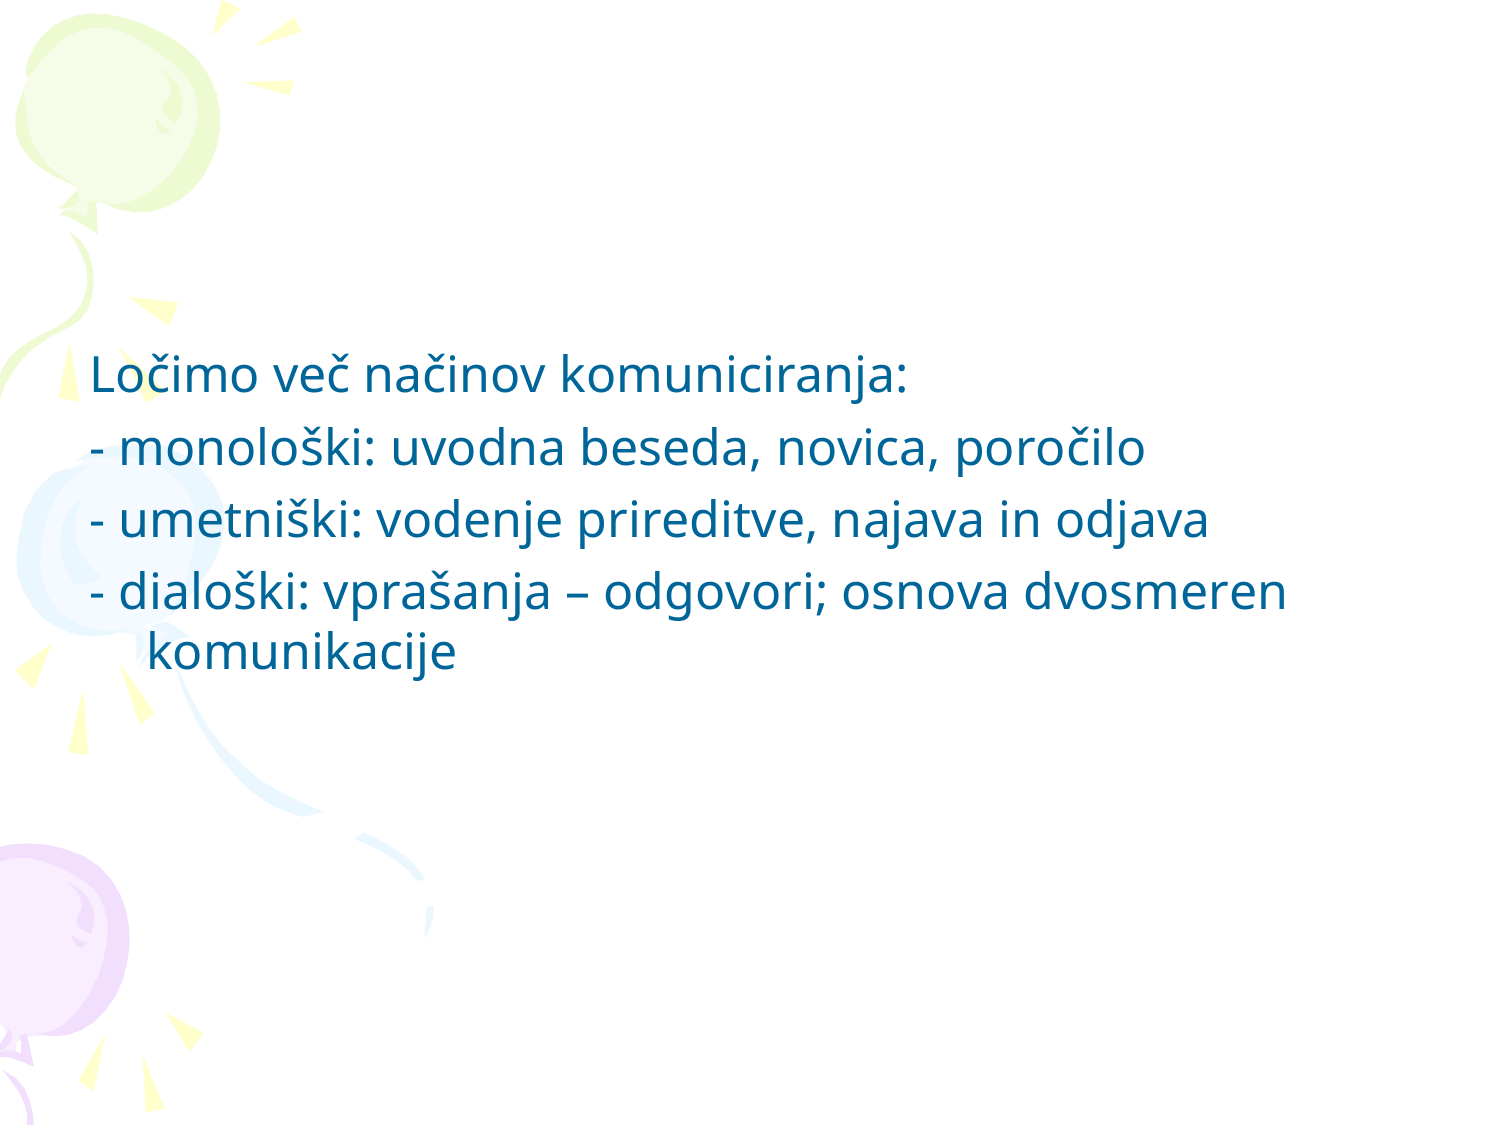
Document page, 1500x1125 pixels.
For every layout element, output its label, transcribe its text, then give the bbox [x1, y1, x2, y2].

list Ločimo več načinov komuniciranja: - monološki: uvodna beseda, novica, poročilo - umetniški: vodenje prireditve, najava in odjava - dialoški: vprašanja – odgovori; osnova dvosmeren komunikacije [75, 262, 1426, 994]
